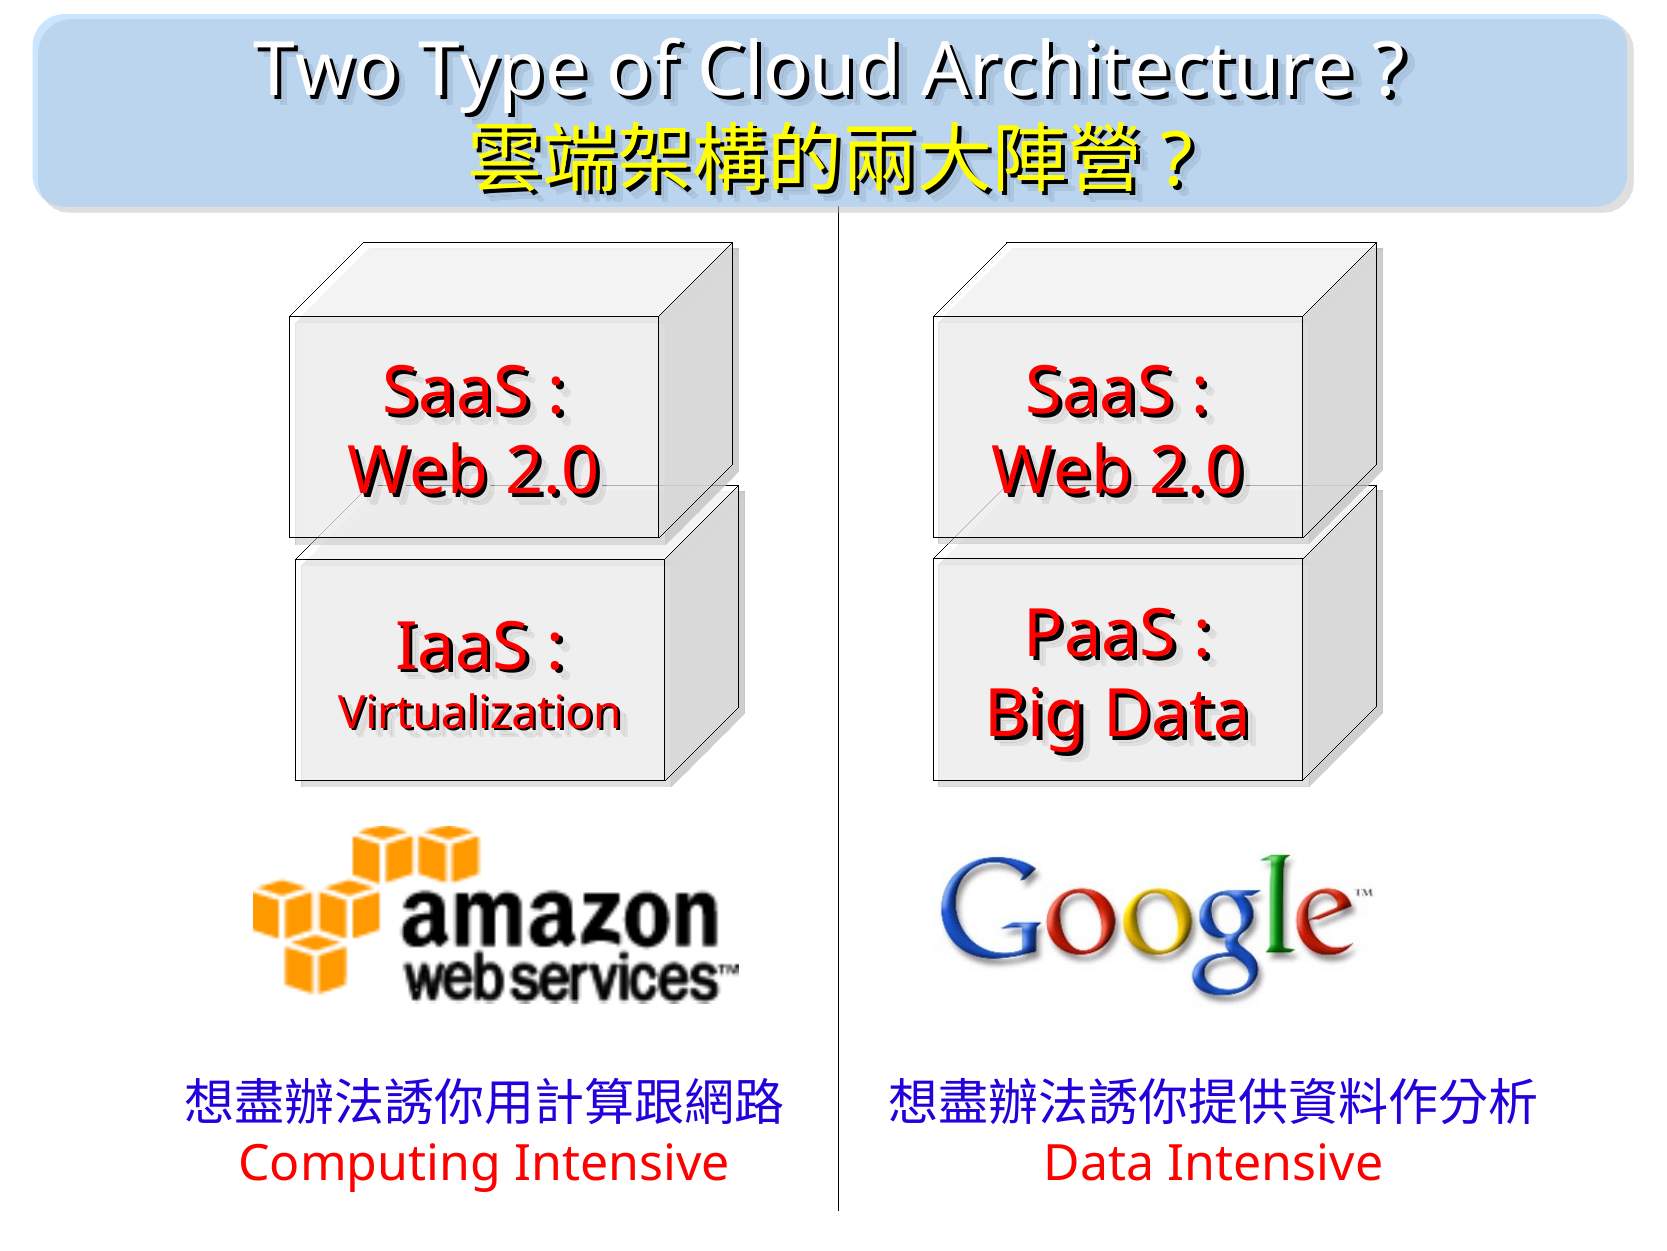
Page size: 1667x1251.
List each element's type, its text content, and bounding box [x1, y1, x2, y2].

text_box PaaS : Big Data [933, 559, 1302, 781]
text_box SaaS : Web 2.0 [289, 317, 658, 538]
text_box SaaS : Web 2.0 [933, 317, 1302, 538]
text_box WHAT [289, 242, 732, 317]
picture [253, 826, 739, 1004]
text_box What we learn today ? [933, 485, 1375, 559]
text_box 想盡辦法誘你用計算跟網路 Computing Intensive [147, 1062, 821, 1198]
text_box WHO [295, 485, 737, 560]
text_box WHEN [933, 242, 1375, 317]
text_box IaaS : Virtualization [295, 560, 664, 781]
text_box Two Type of Cloud Architecture ? 雲端架構的兩大陣營? [32, 14, 1628, 207]
picture [915, 838, 1395, 1018]
text_box 想盡辦法誘你提供資料作分析 Data Intensive [856, 1063, 1571, 1198]
